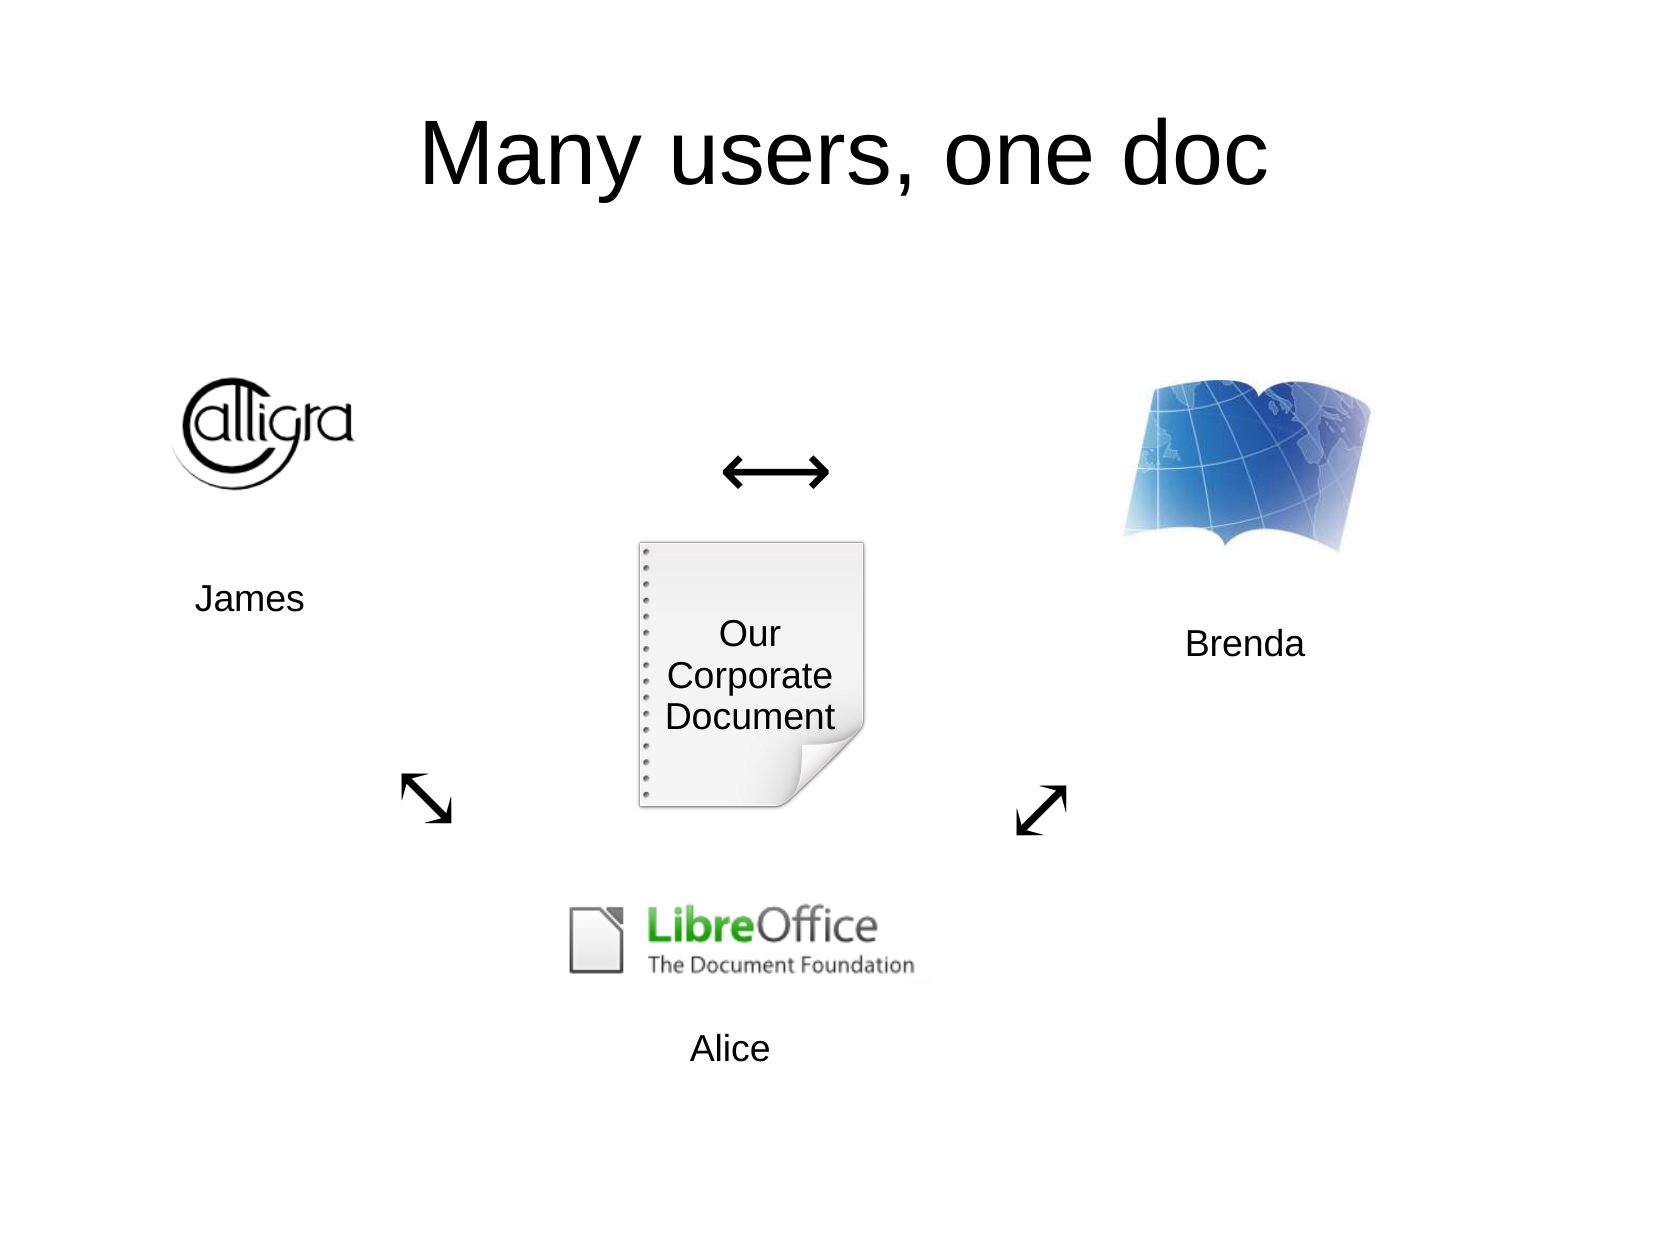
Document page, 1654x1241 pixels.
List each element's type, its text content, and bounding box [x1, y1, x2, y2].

title Many users, one doc [82, 49, 1571, 257]
picture [560, 899, 931, 984]
text_box Brenda [1170, 615, 1516, 672]
text_box Alice [675, 1020, 1021, 1077]
text_box ⤢ [988, 735, 1051, 852]
text_box ⤡ [373, 723, 436, 841]
picture [600, 524, 901, 826]
text_box ⟷ [705, 405, 767, 522]
picture [1121, 380, 1374, 558]
text_box James [180, 570, 526, 627]
picture [134, 343, 391, 526]
